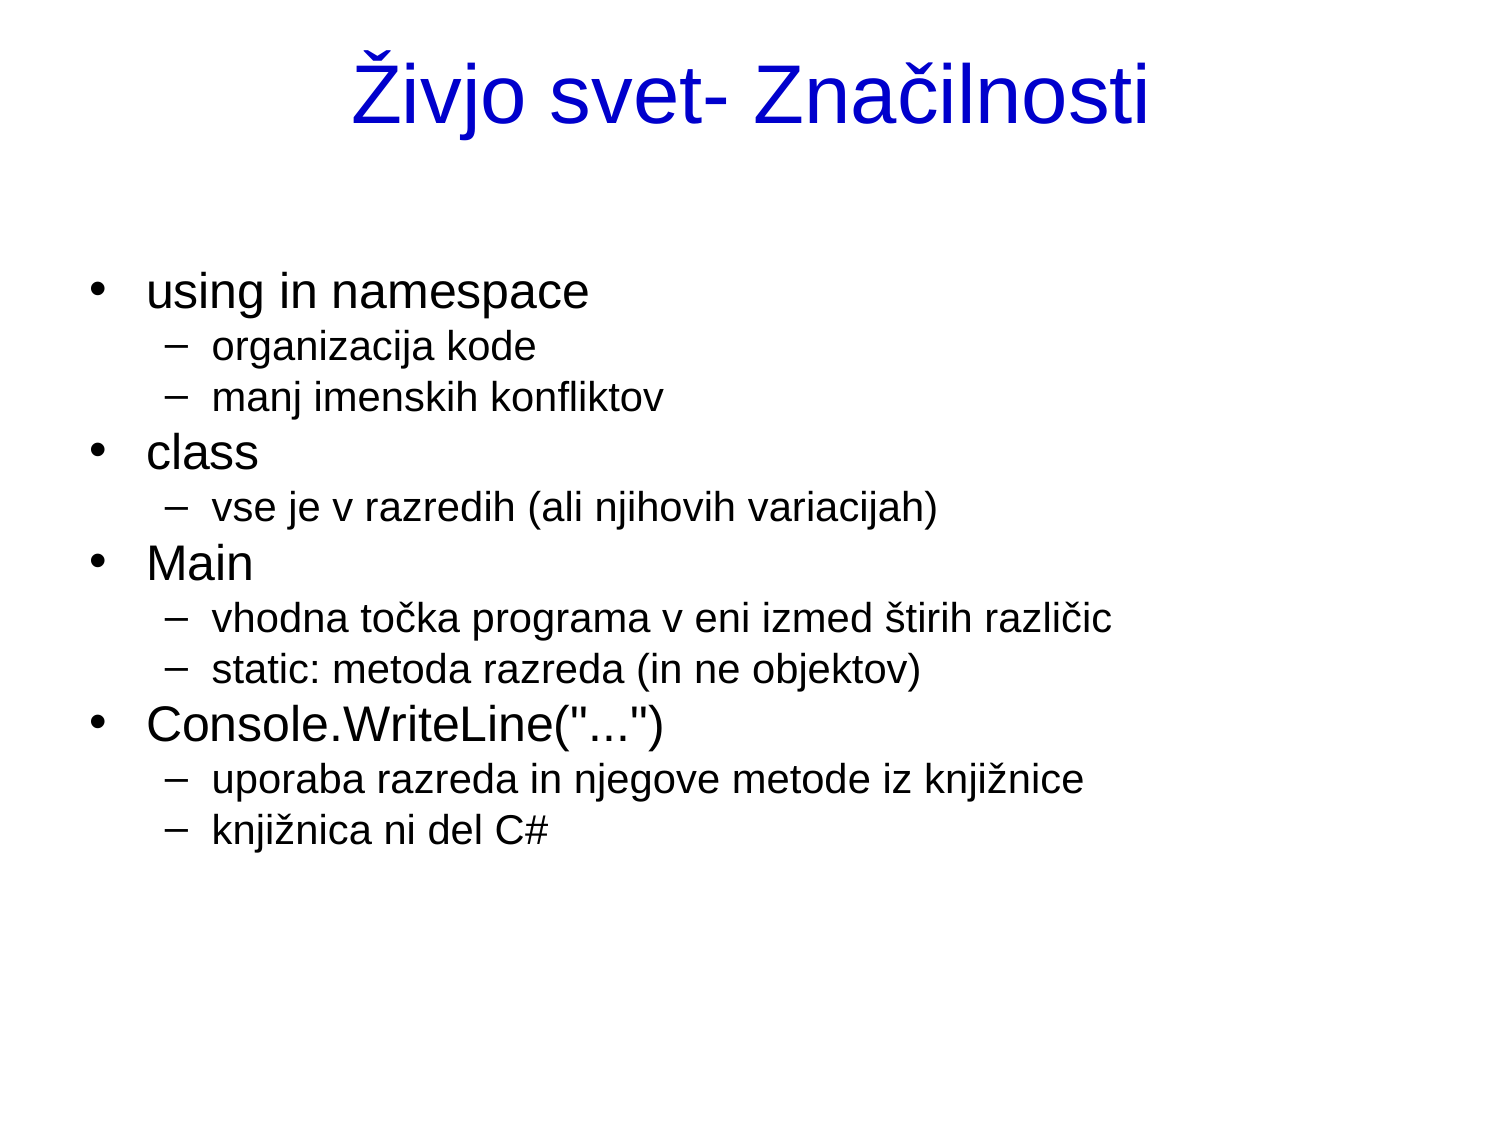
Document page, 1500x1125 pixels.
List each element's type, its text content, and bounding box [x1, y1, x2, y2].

title Živjo svet- Značilnosti [76, 30, 1427, 149]
list using in namespace organizacija kode manj imenskih konfliktov class vse je v razredih (ali njihovih variacijah) Main vhodna točka programa v eni izmed štirih različic static: metoda razreda (in ne objektov) Console.WriteLine("...") uporaba razreda in njegove metode iz knjižnice knjižnica ni del C# [75, 262, 1426, 1006]
